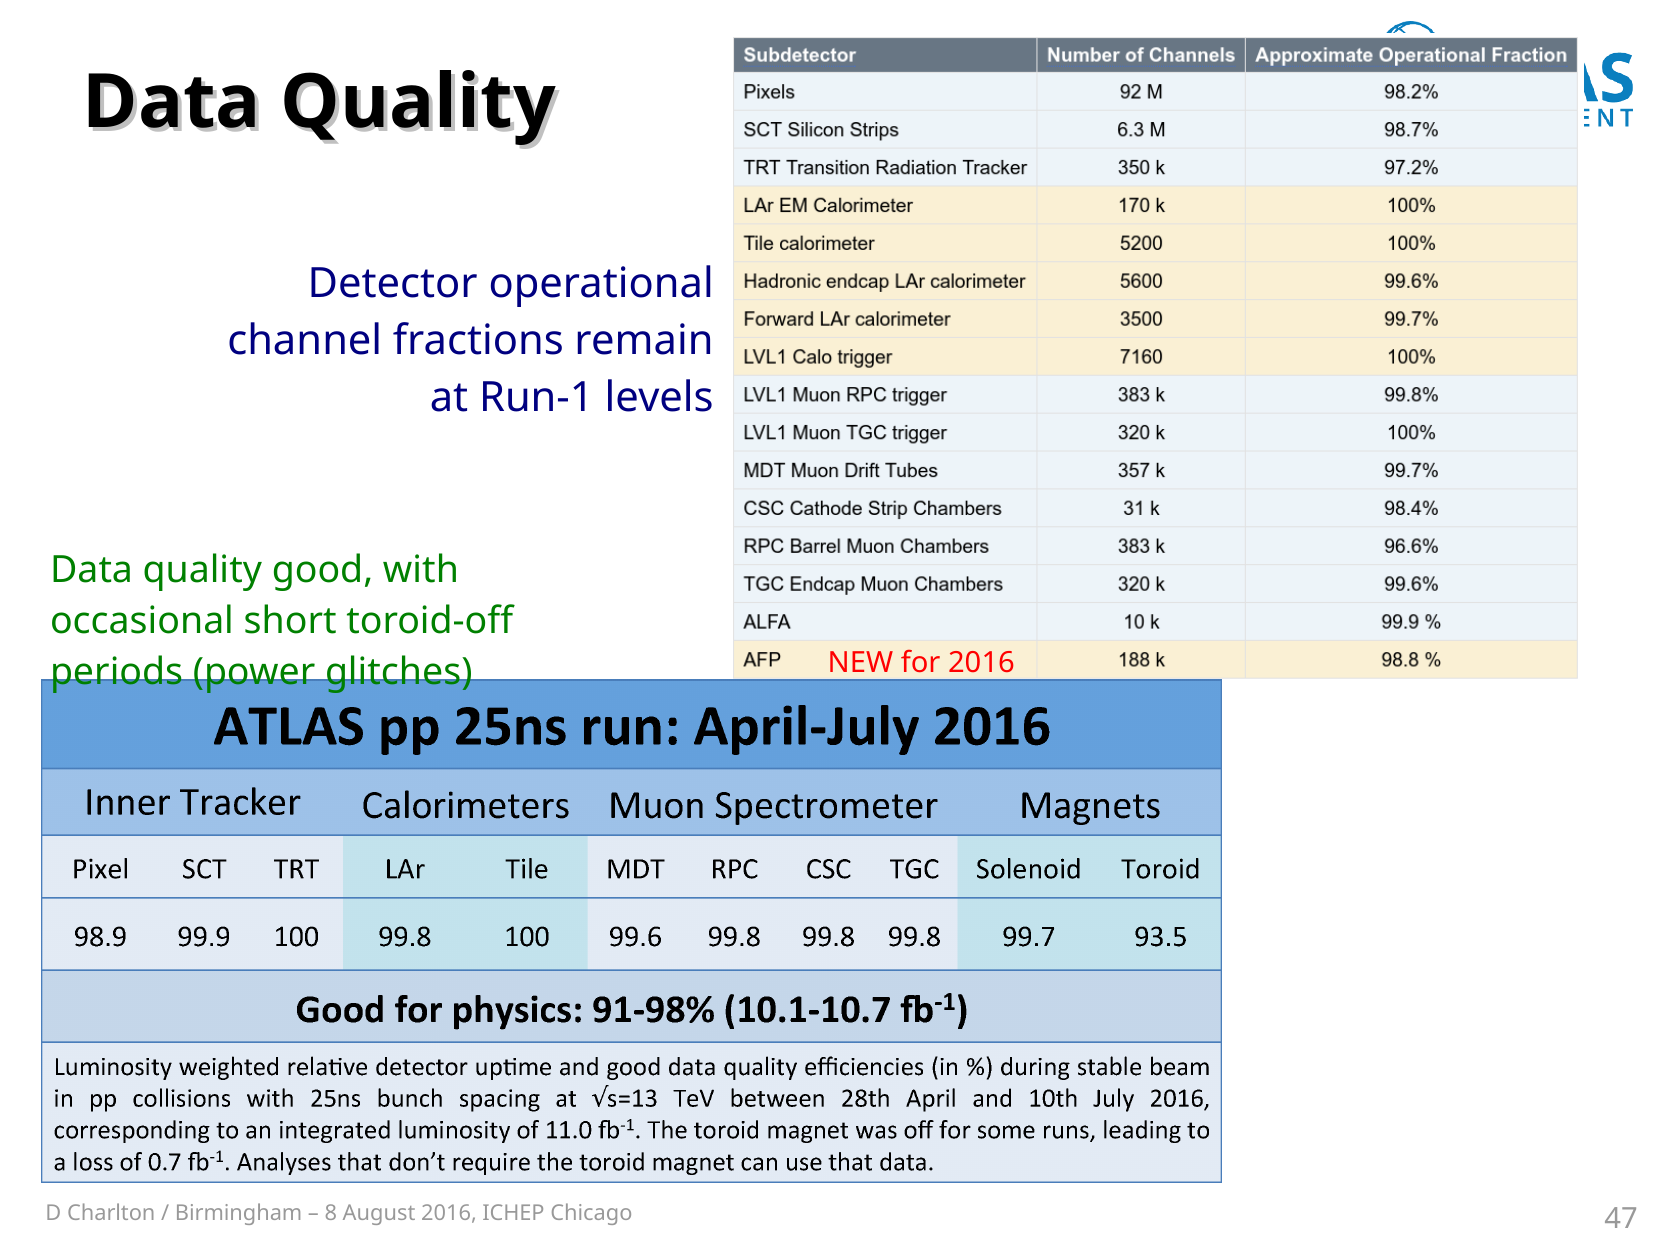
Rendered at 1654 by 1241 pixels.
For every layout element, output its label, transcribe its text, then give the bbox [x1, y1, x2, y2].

text_box NEW for 2016 [812, 633, 1019, 683]
text_box Detector operational channel fractions remain at Run-1 levels [187, 245, 729, 408]
picture [41, 21, 1633, 1183]
title Data Quality [82, 49, 1331, 148]
text_box Data quality good, with occasional short toroid-off periods (power glitches) [35, 535, 576, 682]
